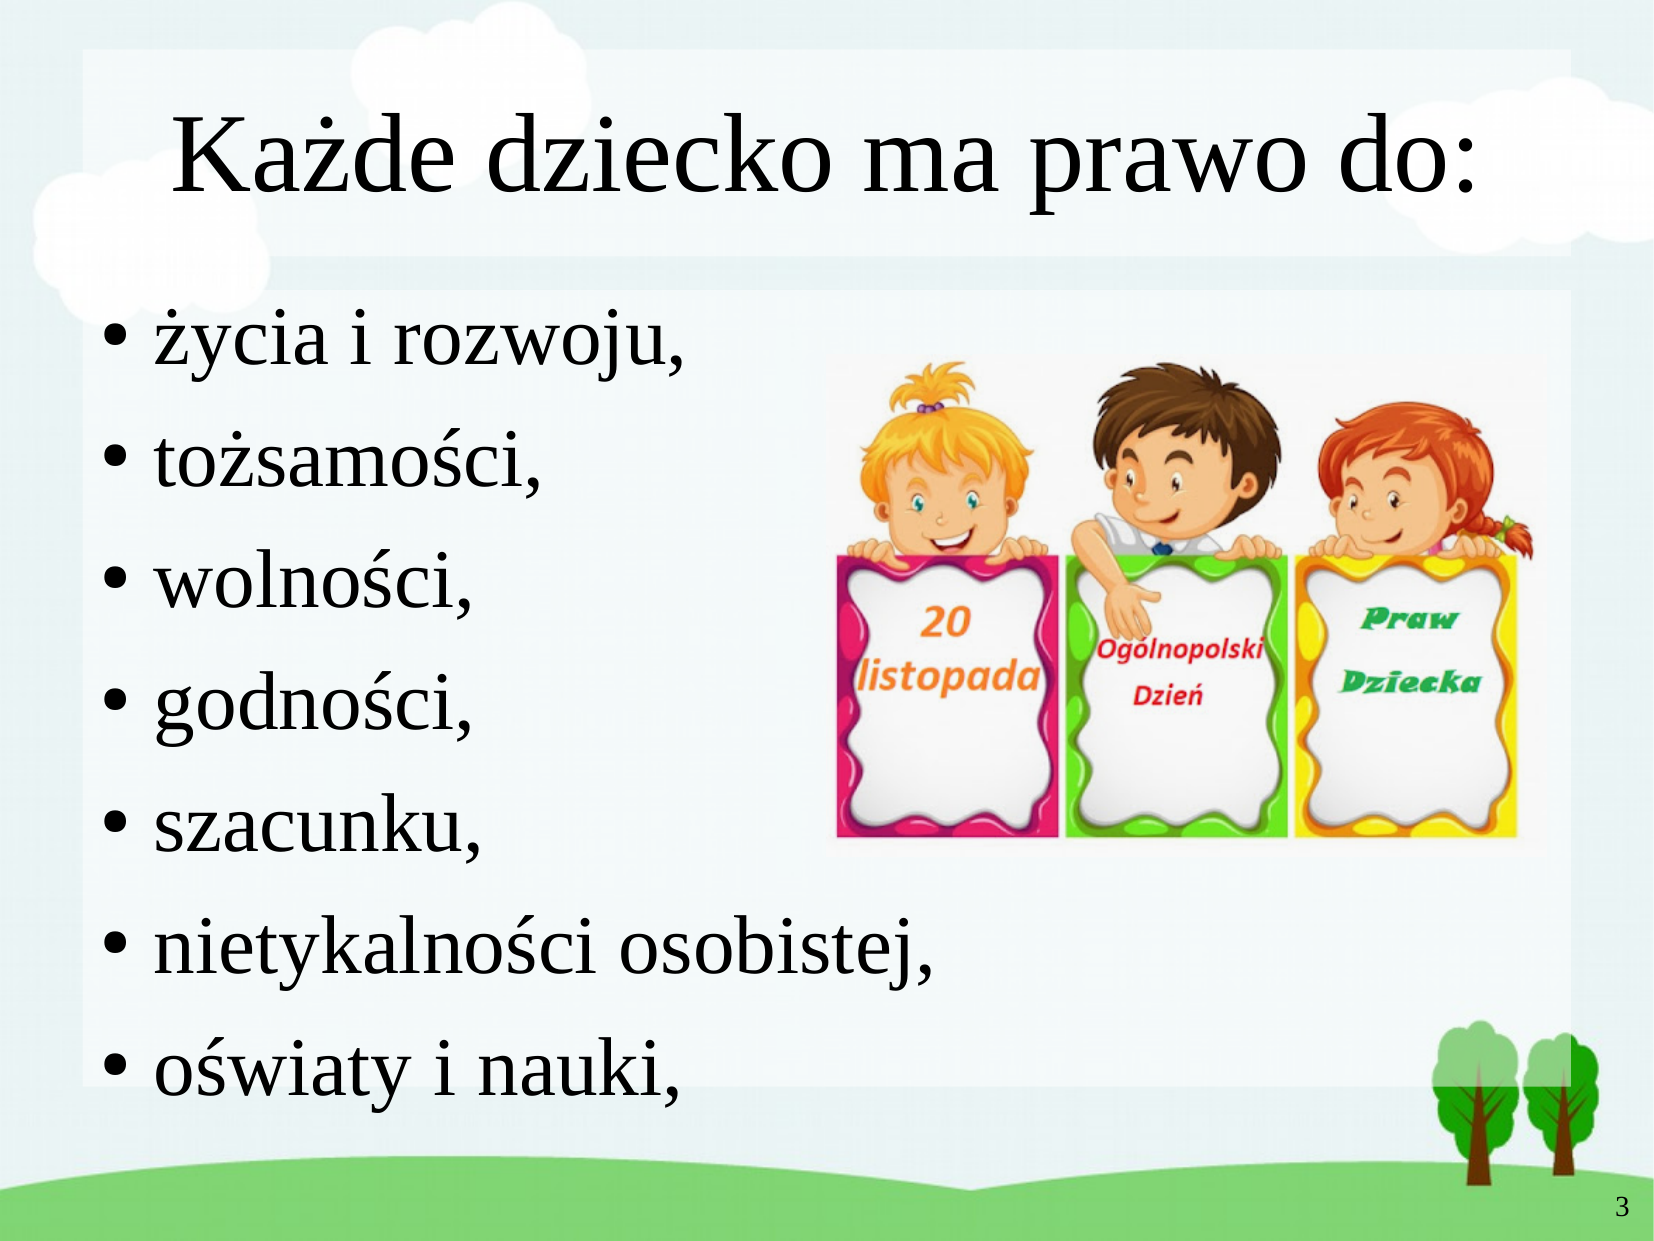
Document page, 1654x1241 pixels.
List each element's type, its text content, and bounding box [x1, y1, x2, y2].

picture [0, 0, 1654, 1241]
list życia i rozwoju, tożsamości, wolności, godności, szacunku, nietykalności osobistej, oświaty i nauki, [82, 290, 1571, 1087]
title Każde dziecko ma prawo do: [82, 49, 1571, 257]
